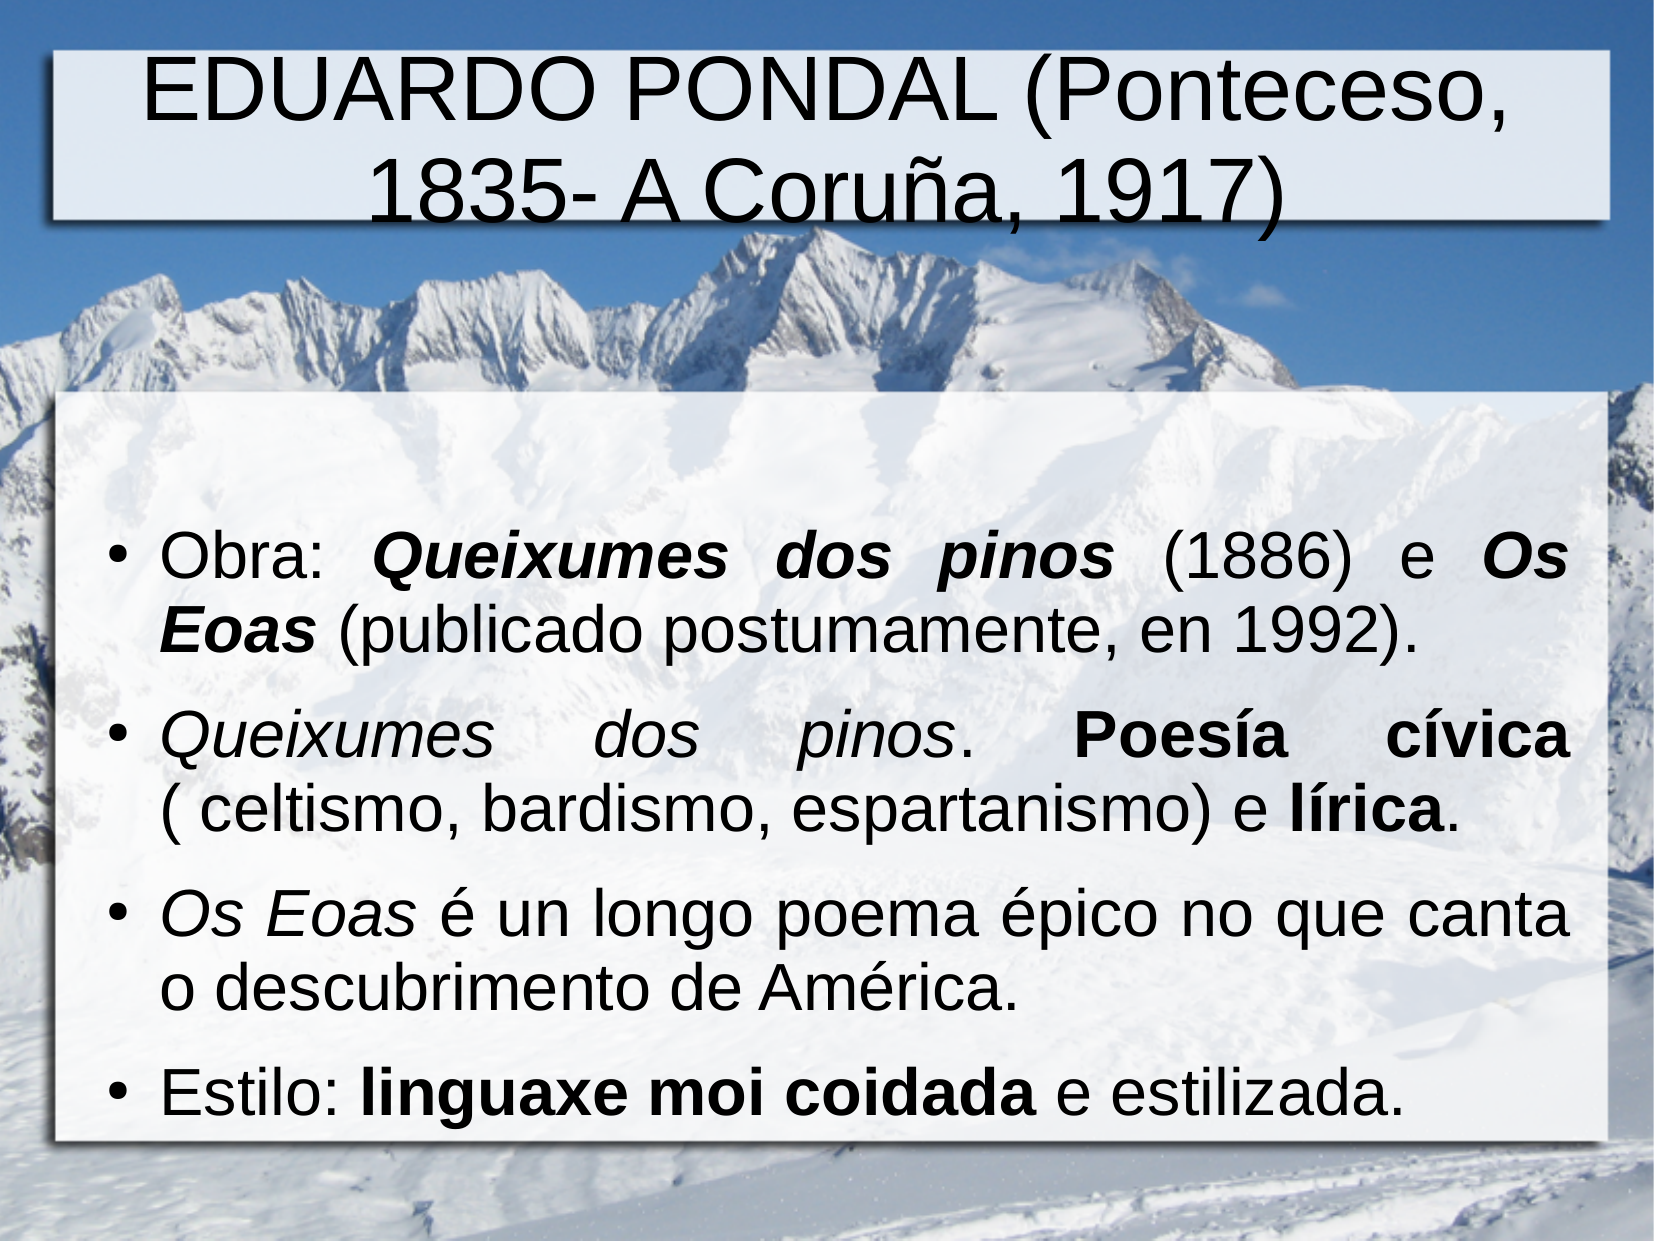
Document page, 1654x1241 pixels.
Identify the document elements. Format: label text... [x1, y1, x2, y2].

title EDUARDO PONDAL (Ponteceso, 1835- A Coruña, 1917) [59, 37, 1595, 243]
picture [0, 0, 1654, 1241]
list Obra: Queixumes dos pinos (1886) e Os Eoas (publicado postumamente, en 1992). Queixumes dos pinos. Poesía cívica ( celtismo, bardismo, espartanismo) e lírica. Os Eoas é un longo poema épico no que canta o descubrimento de América. Estilo: linguaxe moi coidada e estilizada. [88, 413, 1571, 1133]
